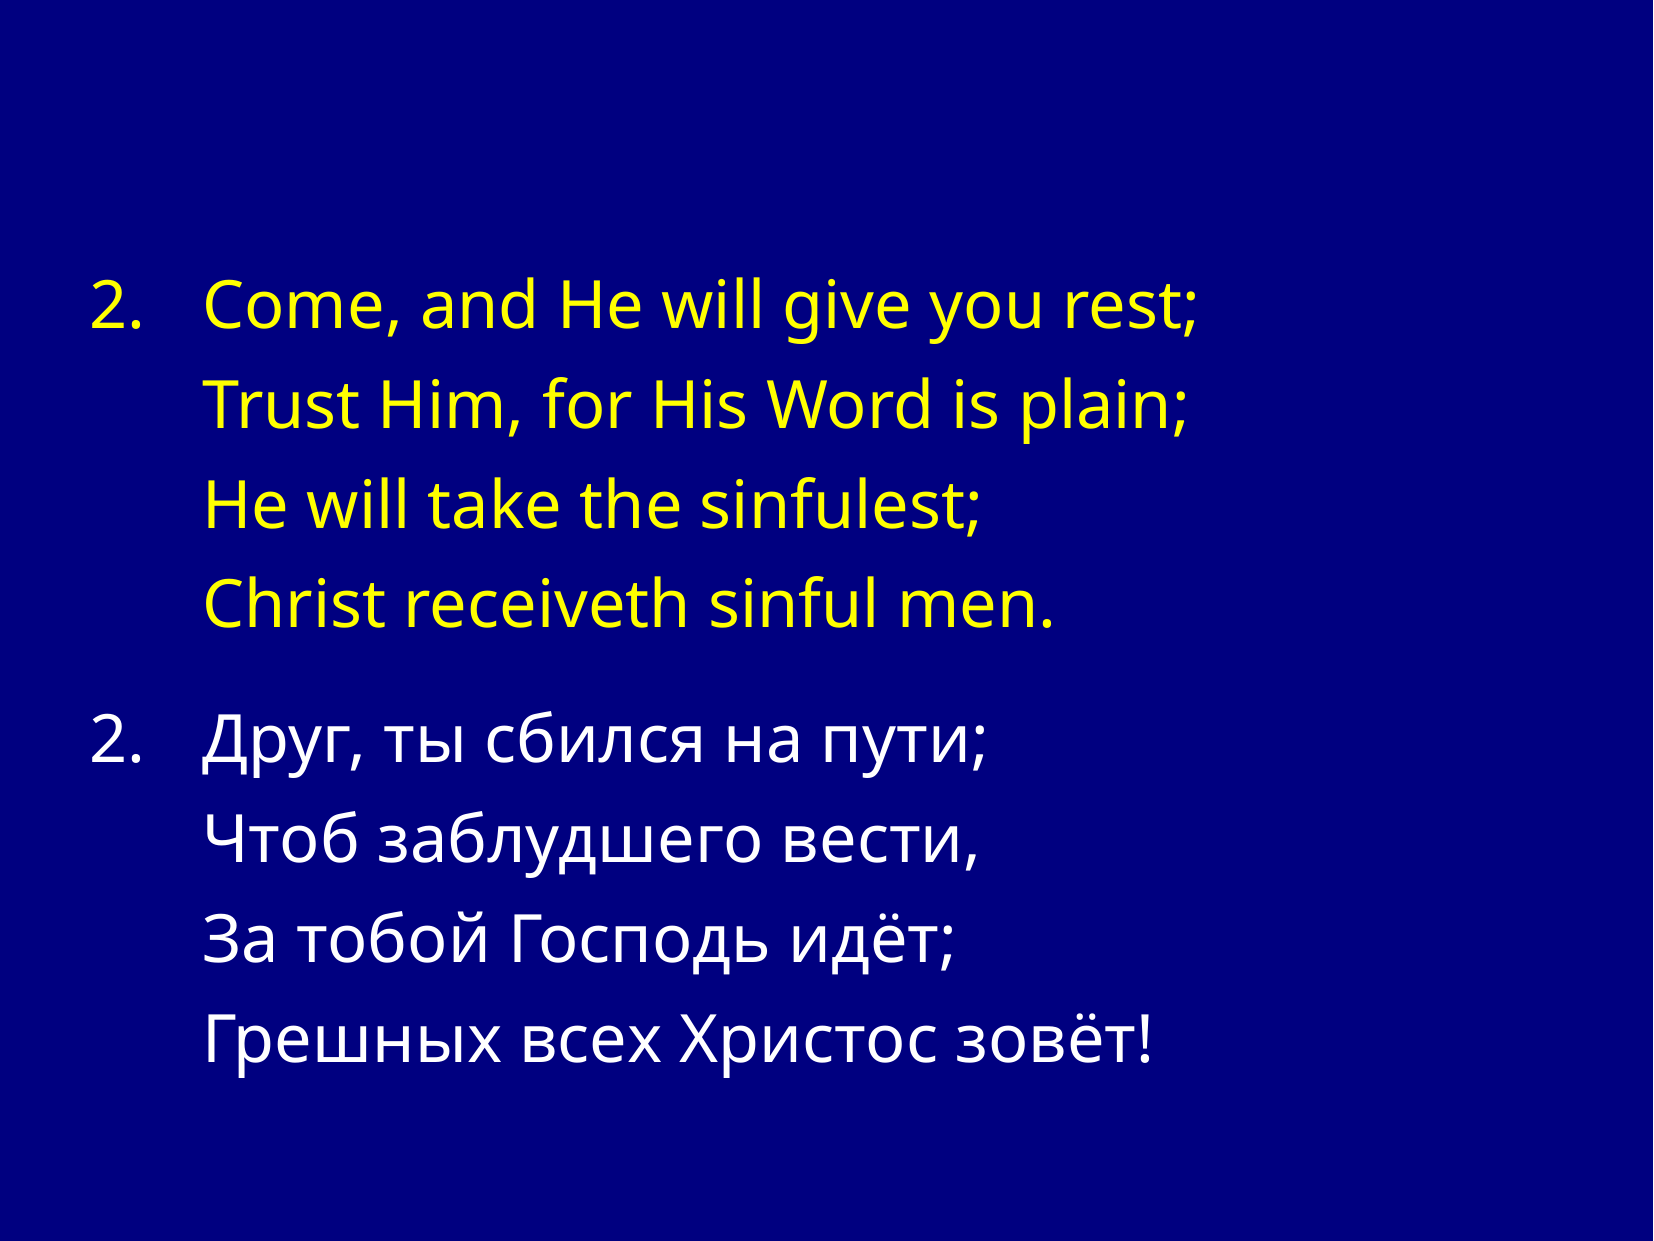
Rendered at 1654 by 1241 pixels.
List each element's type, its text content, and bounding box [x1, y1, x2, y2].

text_box 2. Come, and He will give you rest; Trust Him, for His Word is plain; He will take the sinfulest; Christ receiveth sinful men. [75, 150, 1576, 638]
text_box 2. Друг, ты сбился на пути; Чтоб заблудшего вести, За тобой Господь идёт; Грешных всех Христос зовёт! [75, 675, 1576, 1163]
